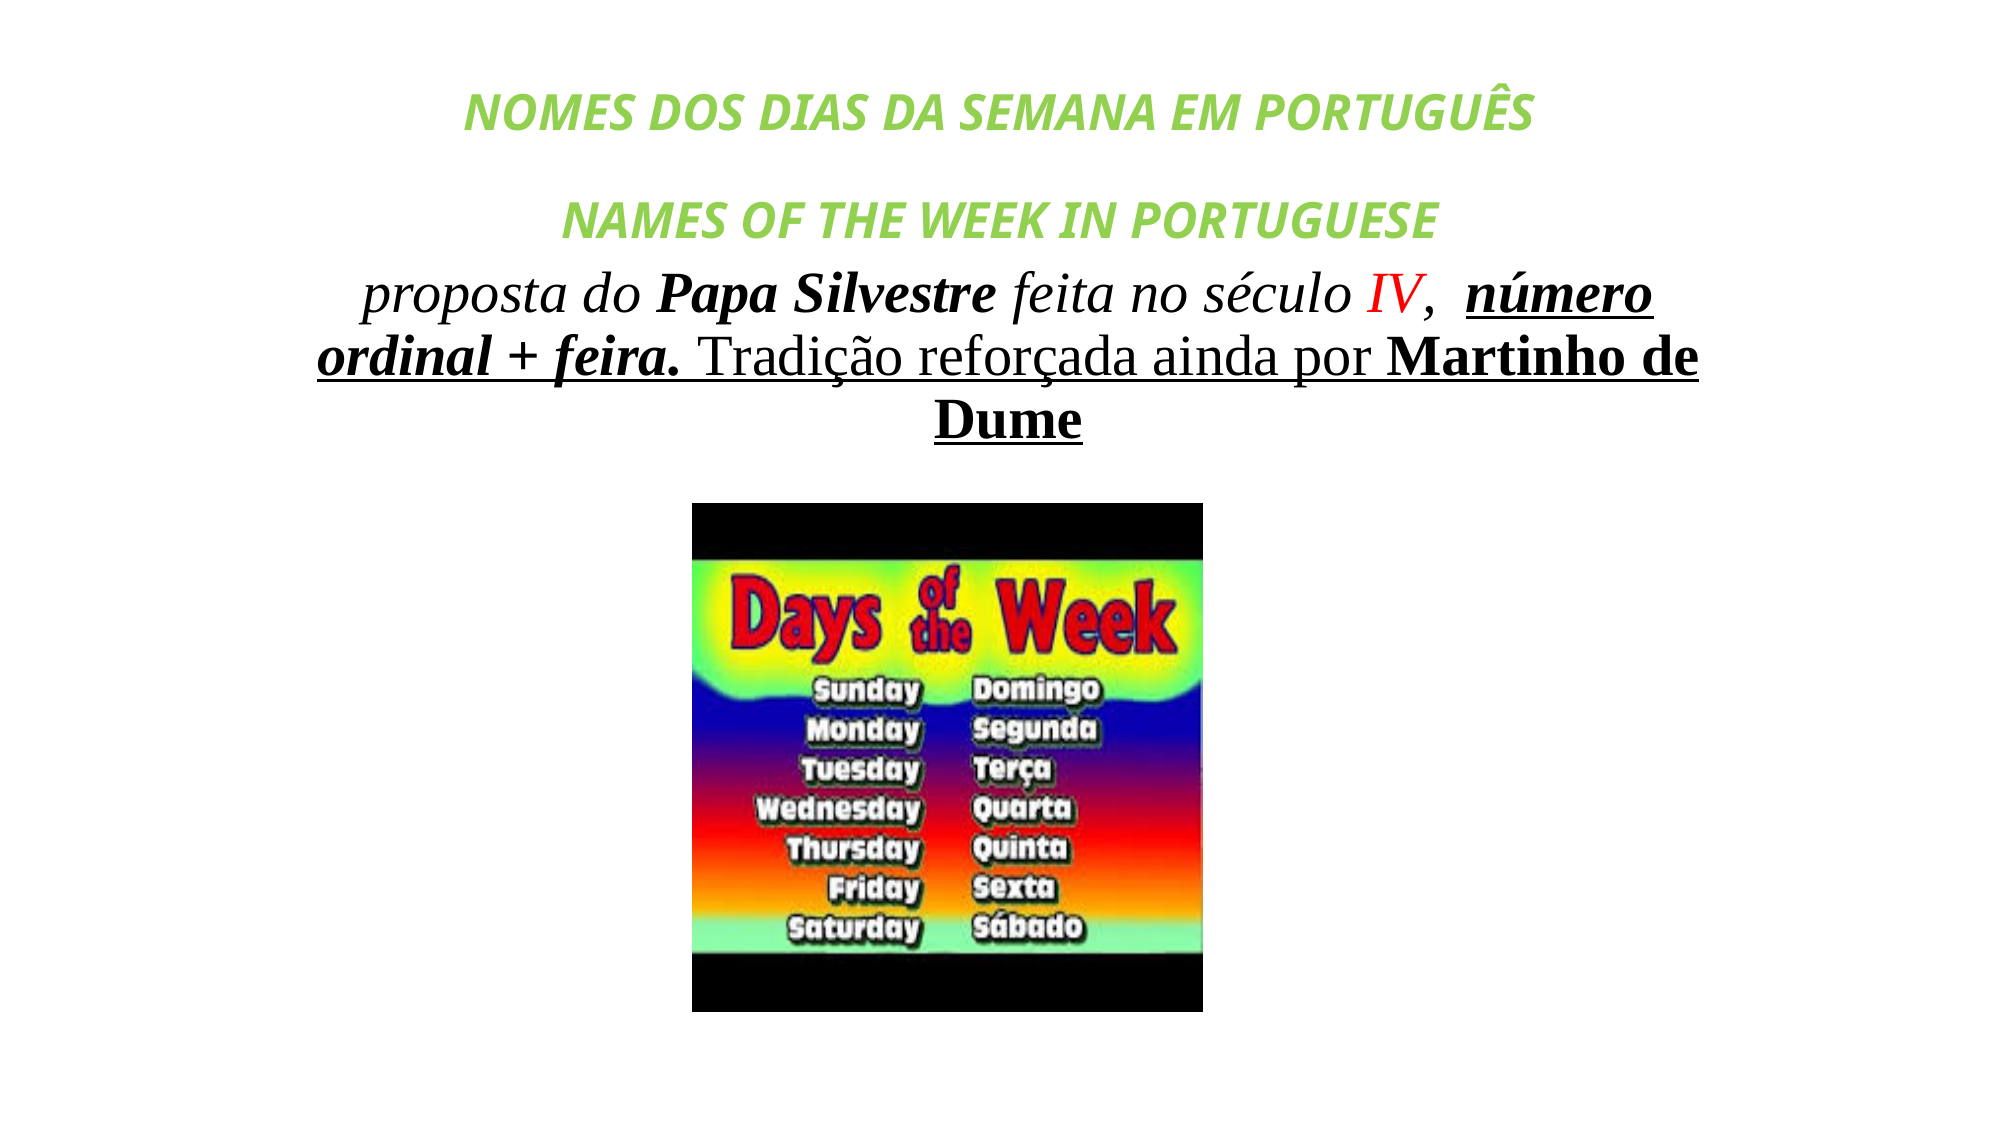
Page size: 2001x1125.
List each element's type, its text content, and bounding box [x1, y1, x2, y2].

title NOMES DOS DIAS DA SEMANA EM PORTUGUÊS NAMES OF THE WEEK IN PORTUGUESE [137, 59, 1863, 278]
list proposta do Papa Silvestre feita no século IV, número ordinal + feira. Tradição reforçada ainda por Martinho de Dume [291, 254, 1726, 1083]
picture [692, 503, 1203, 1012]
